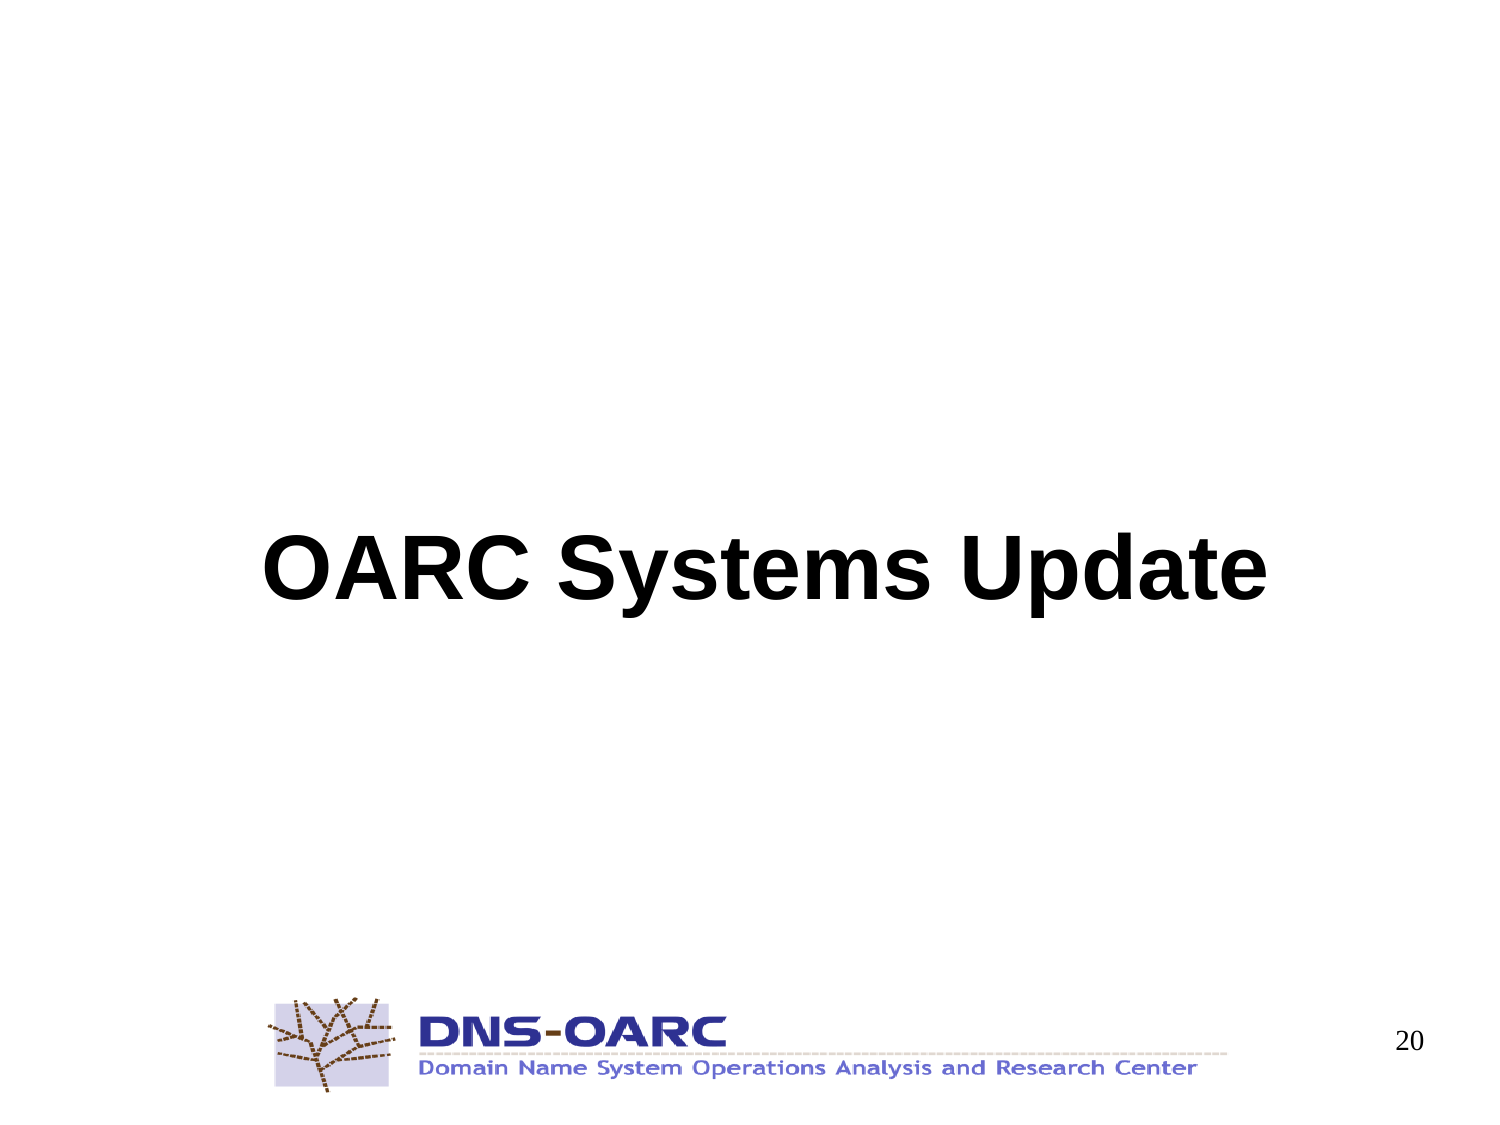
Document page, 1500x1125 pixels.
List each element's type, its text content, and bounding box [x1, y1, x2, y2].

picture [214, 991, 1259, 1099]
title OARC Systems Update [112, 441, 1388, 684]
